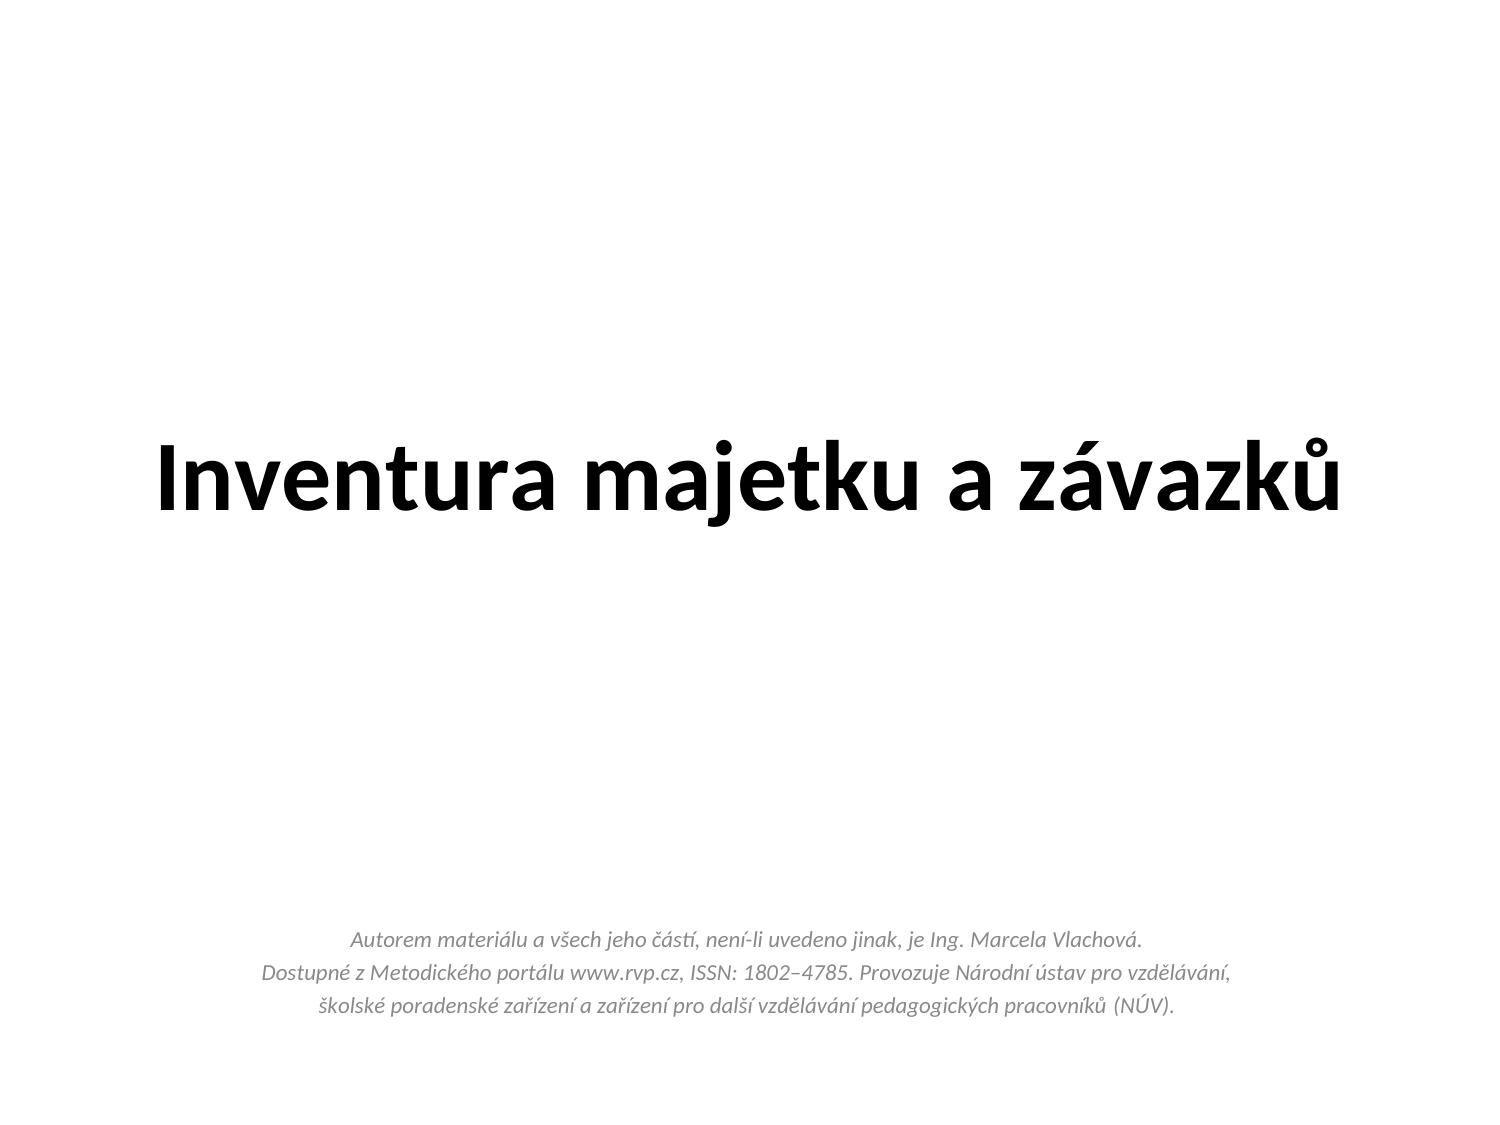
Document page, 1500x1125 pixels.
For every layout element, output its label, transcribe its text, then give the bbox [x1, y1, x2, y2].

text_box Autorem materiálu a všech jeho částí, není-li uvedeno jinak, je Ing. Marcela Vlachová. Dostupné z Metodického portálu www.rvp.cz, ISSN: 1802–4785. Provozuje Národní ústav pro vzdělávání, školské poradenské zařízení a zařízení pro další vzdělávání pedagogických pracovníků (NÚV). [112, 916, 1388, 1060]
title Inventura majetku a závazků [112, 349, 1388, 591]
